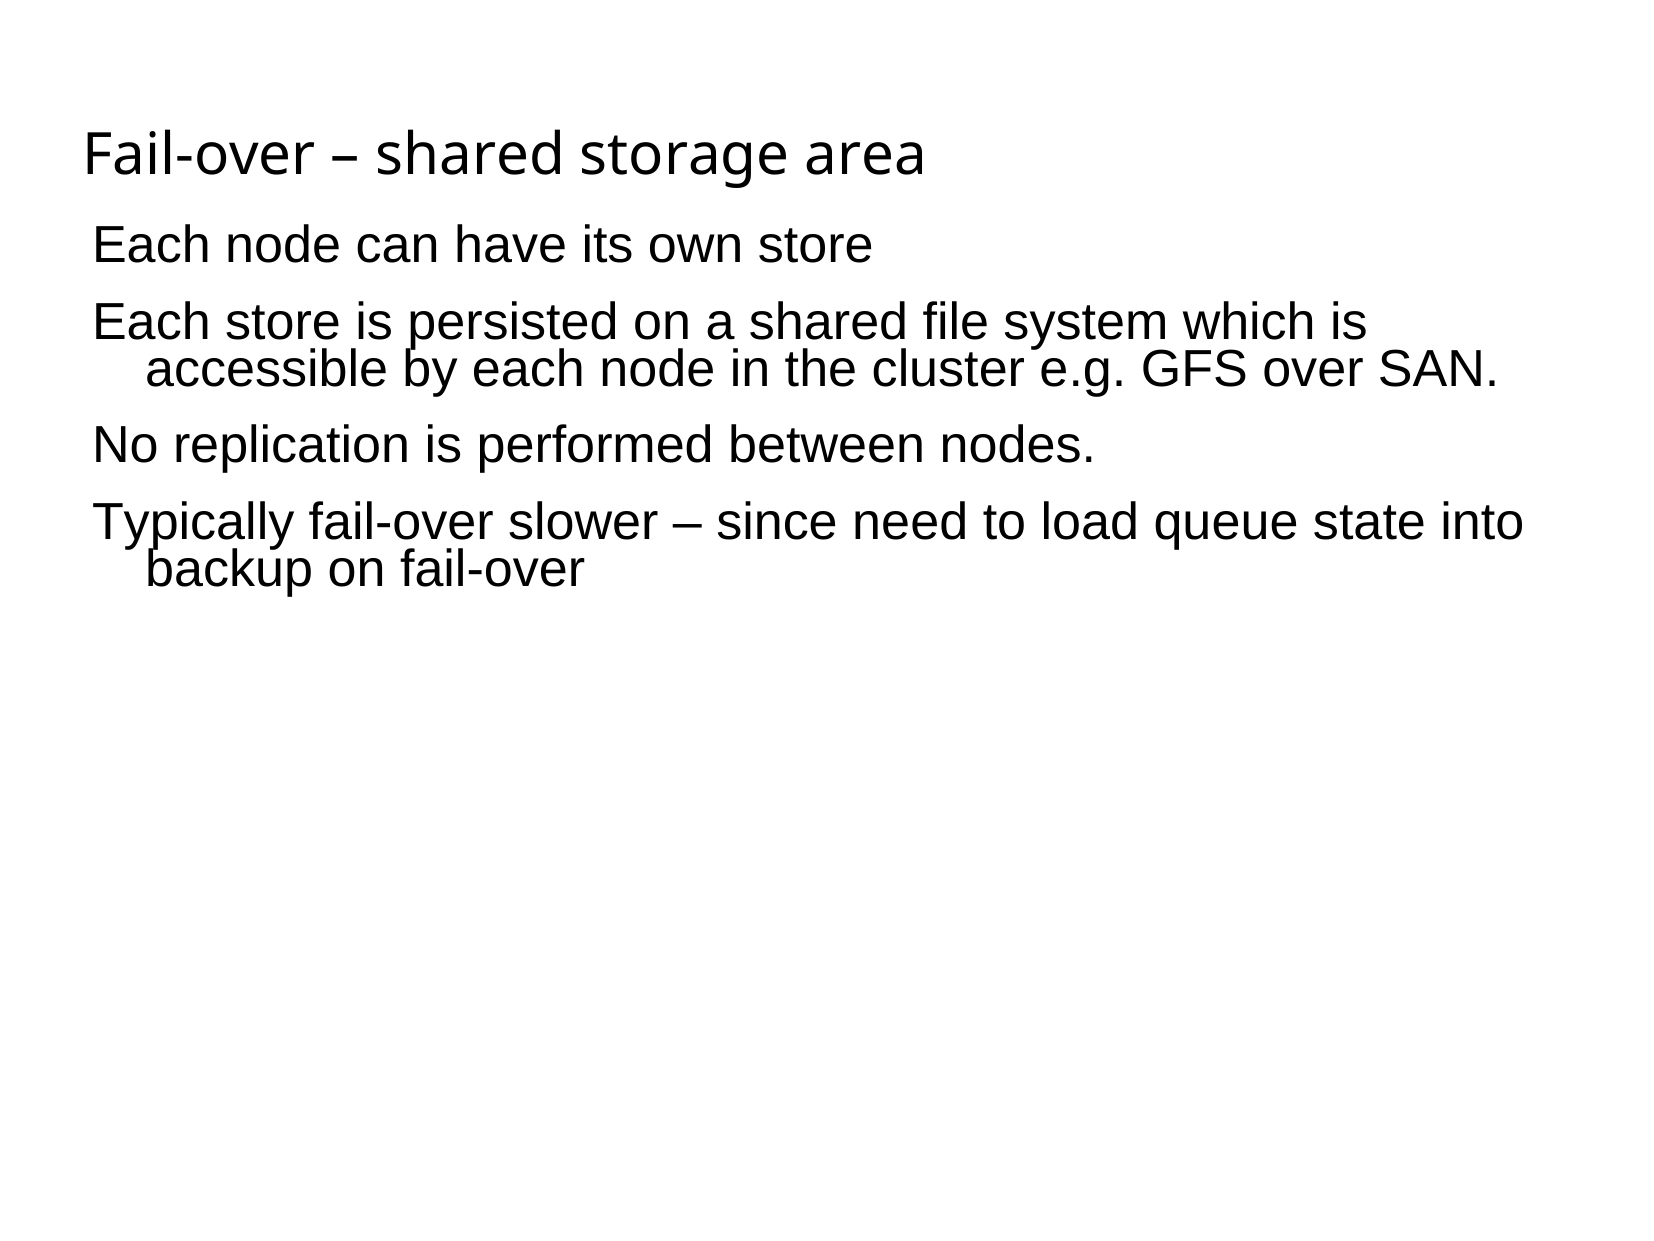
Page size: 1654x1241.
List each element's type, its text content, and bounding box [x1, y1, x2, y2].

title Fail-over – shared storage area [82, 56, 1571, 249]
list Each node can have its own store Each store is persisted on a shared file system which is accessible by each node in the cluster e.g. GFS over SAN. No replication is performed between nodes. Typically fail-over slower – since need to load queue state into backup on fail-over [75, 225, 1563, 1029]
